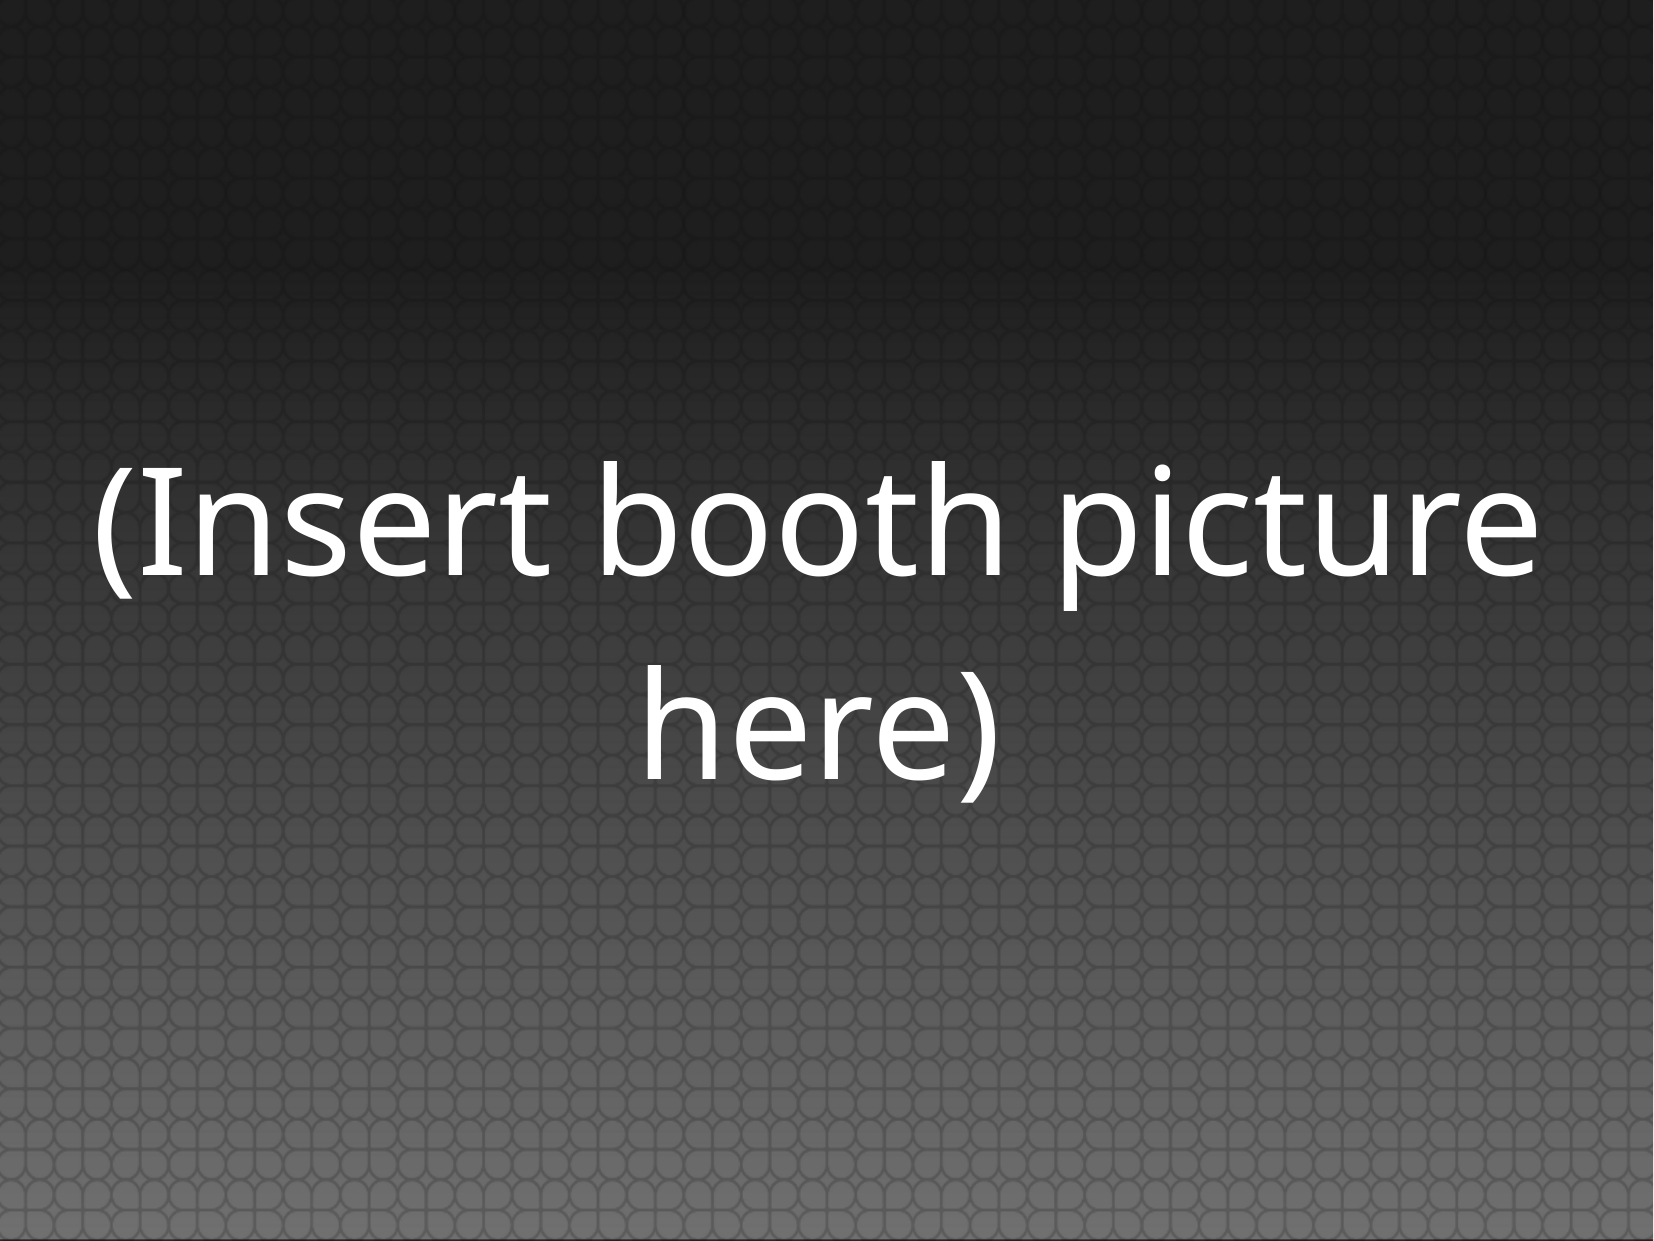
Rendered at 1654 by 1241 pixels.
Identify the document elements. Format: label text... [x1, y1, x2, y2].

title (Insert booth picture here) [74, 466, 1563, 772]
picture [0, 0, 1654, 1241]
